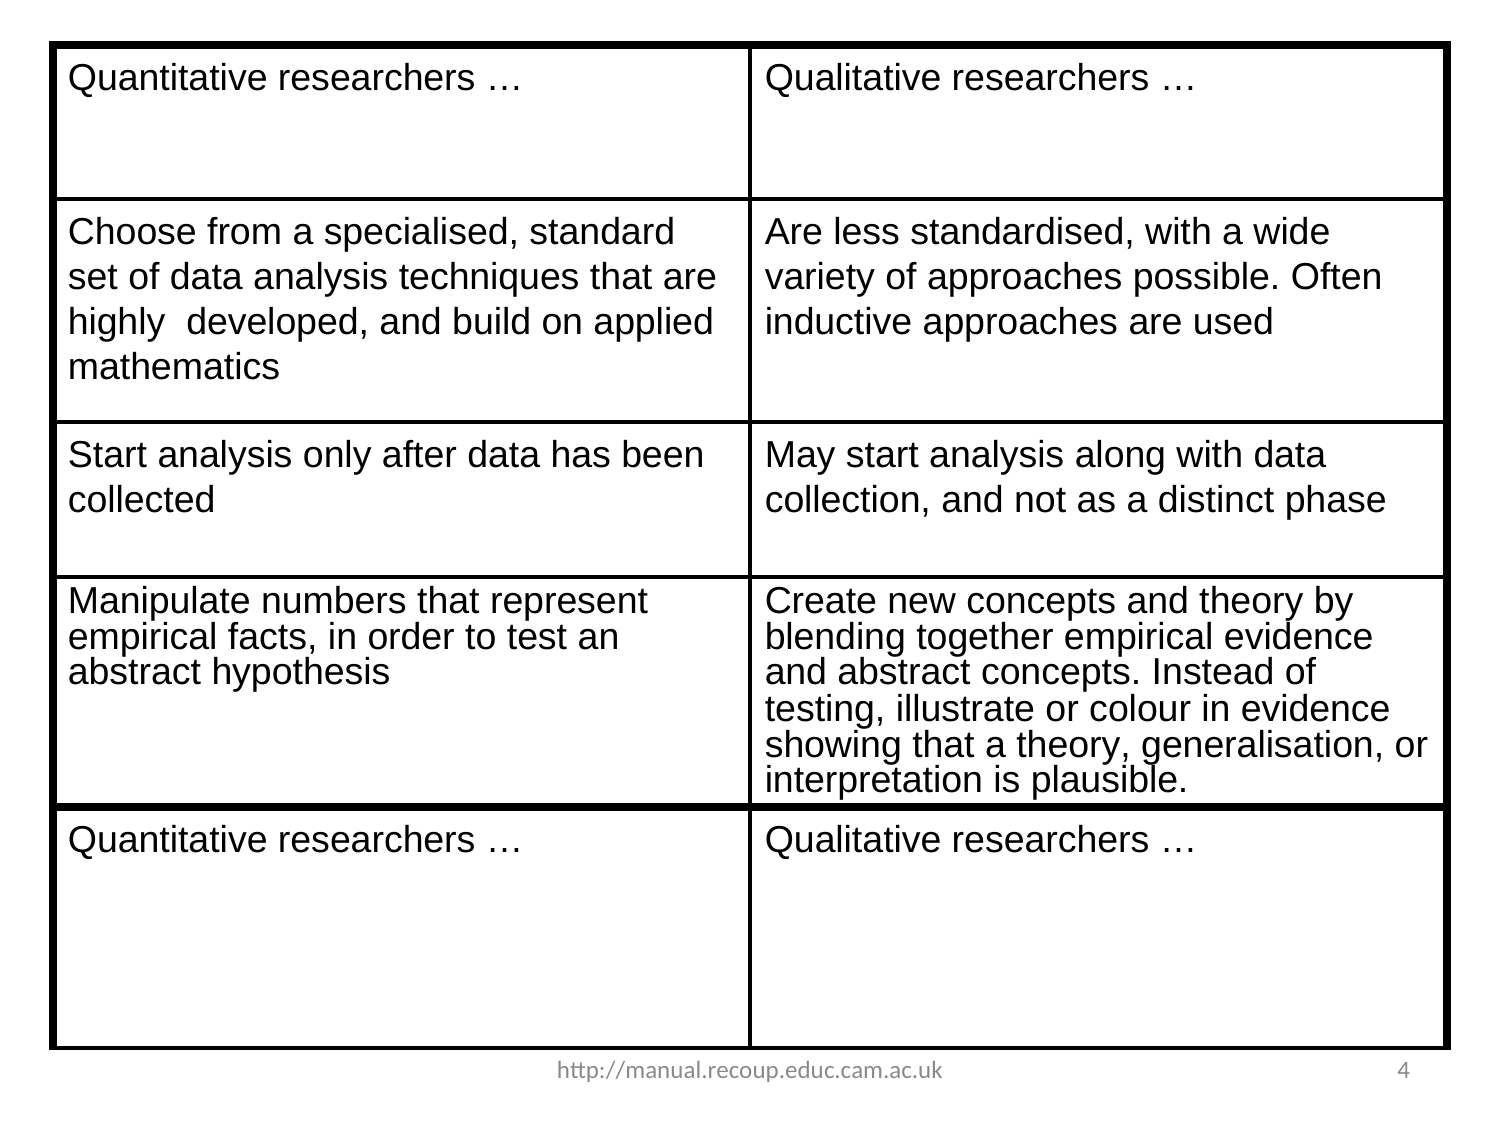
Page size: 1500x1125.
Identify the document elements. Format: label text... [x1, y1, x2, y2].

table_cell Choose from a specialised, standard set of data analysis techniques that are highly developed, and build on applied mathematics [57, 201, 748, 420]
table_cell Start analysis only after data has been collected [57, 424, 748, 575]
table_header Qualitative researchers … [752, 49, 1443, 197]
table_cell May start analysis along with data collection, and not as a distinct phase [752, 424, 1443, 575]
table_cell Create new concepts and theory by blending together empirical evidence and abstract concepts. Instead of testing, illustrate or colour in evidence showing that a theory, generalisation, or interpretation is plausible. [752, 579, 1443, 803]
table_cell Manipulate numbers that represent empirical facts, in order to test an abstract hypothesis [57, 579, 748, 803]
table_header Quantitative researchers … [57, 49, 748, 197]
table_cell Are less standardised, with a wide variety of approaches possible. Often inductive approaches are used [752, 201, 1443, 420]
table_cell Quantitative researchers … [57, 811, 748, 1046]
table_cell Qualitative researchers … [752, 811, 1443, 1046]
